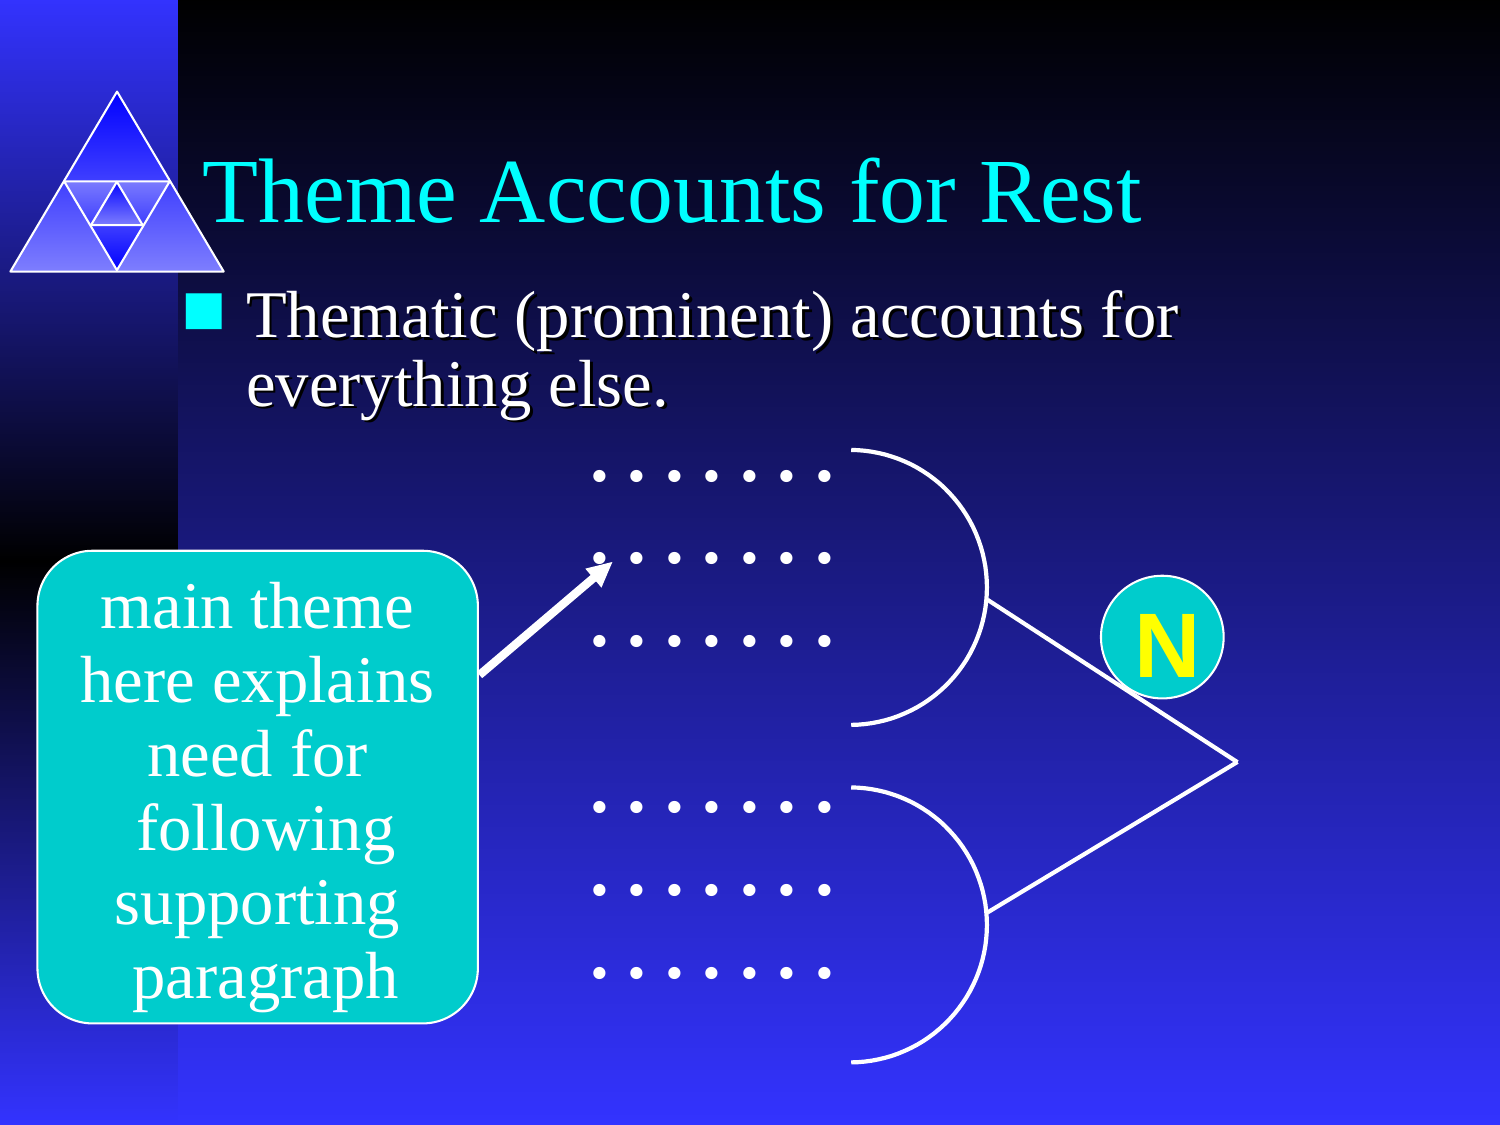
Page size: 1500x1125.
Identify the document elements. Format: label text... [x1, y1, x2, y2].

text_box main theme here explains need for following supporting paragraph [55, 566, 460, 1009]
text_box . . . . . . . . . . . . . . . . . . . . . . . . . . . . . . . . . . . . . . . . . . [574, 412, 901, 1003]
text_box [37, 550, 478, 1024]
text_box N [1119, 593, 1206, 681]
text_box Thematic (prominent) accounts for everything else. [174, 274, 1450, 428]
text_box [1100, 575, 1224, 699]
title Theme Accounts for Rest [187, 99, 1463, 288]
